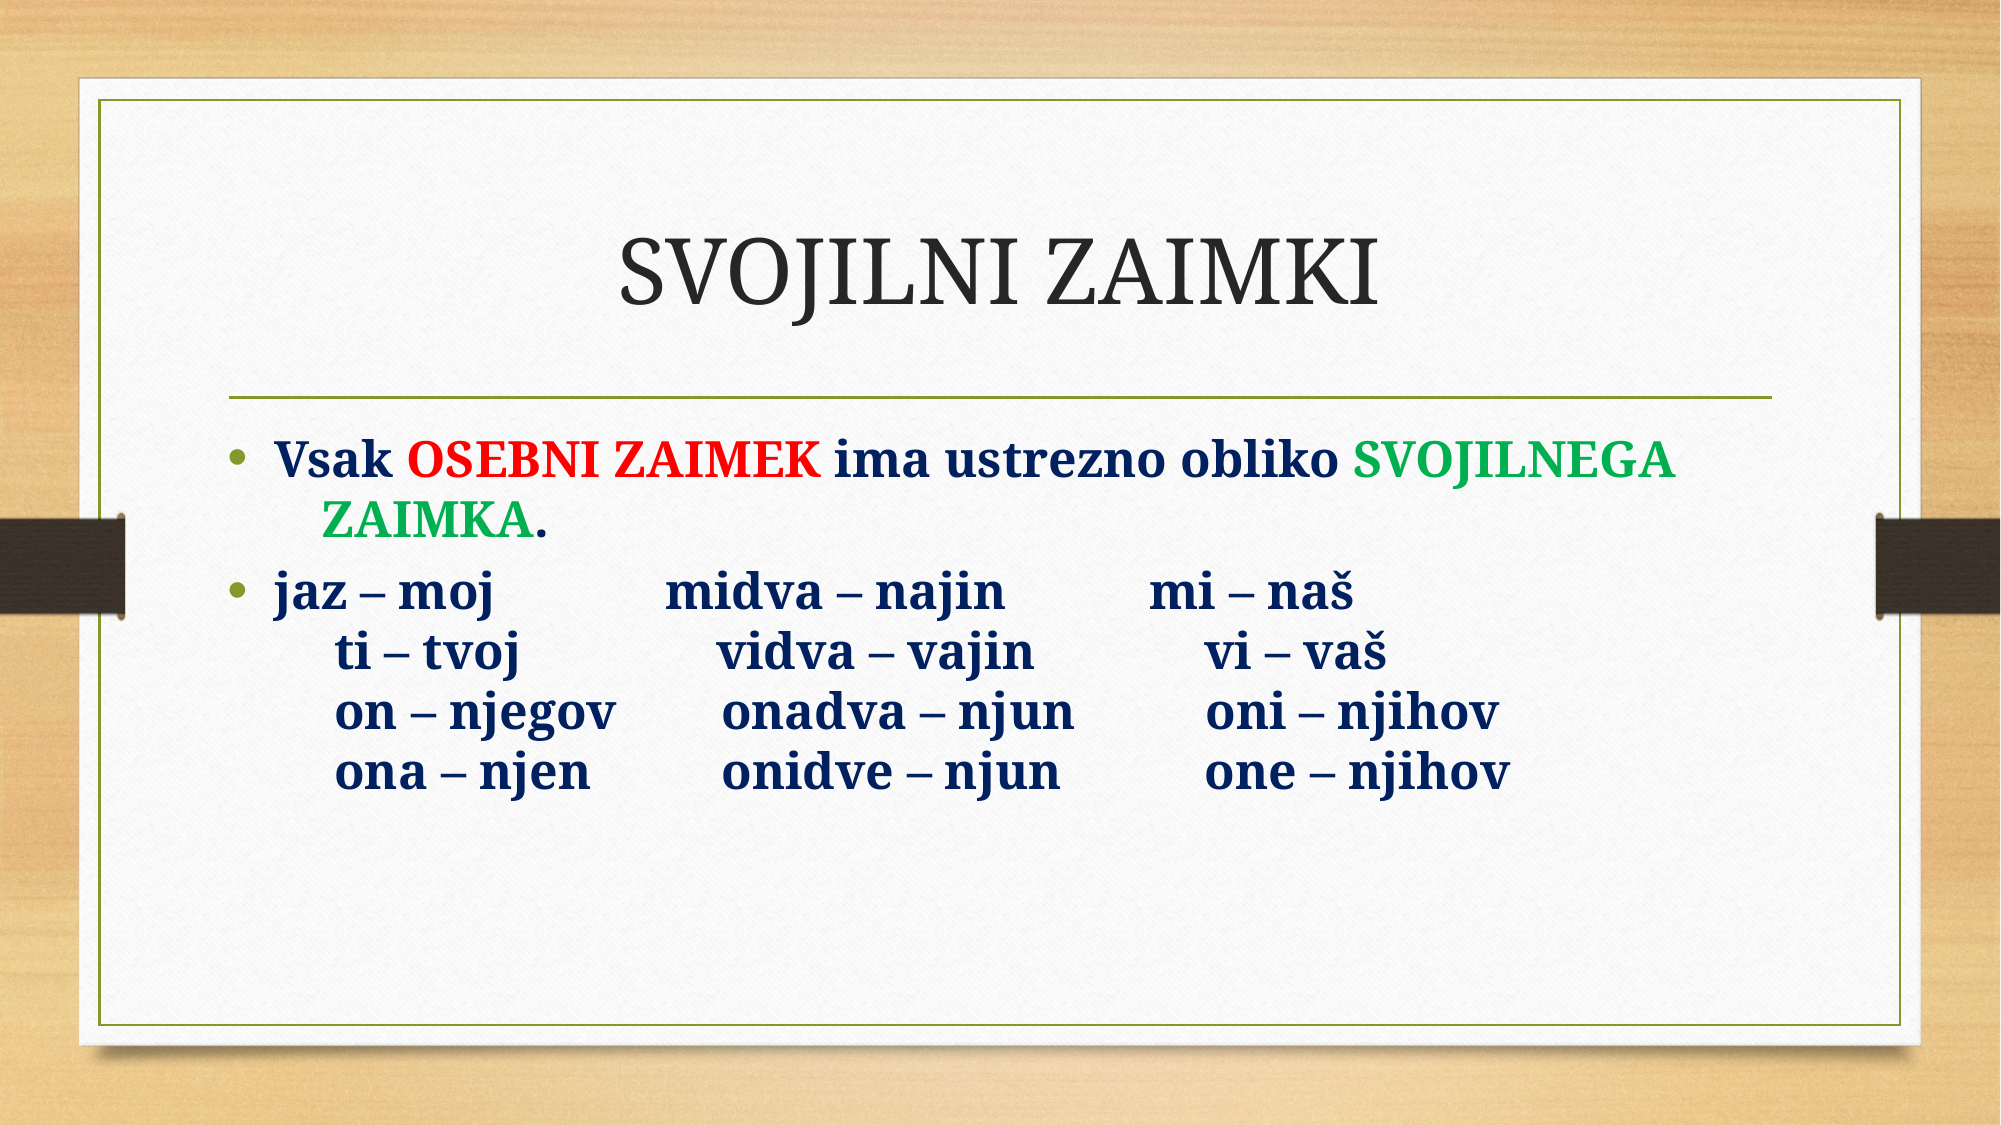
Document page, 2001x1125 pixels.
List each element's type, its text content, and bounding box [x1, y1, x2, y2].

title SVOJILNI ZAIMKI [212, 161, 1788, 376]
list Vsak OSEBNI ZAIMEK ima ustrezno obliko SVOJILNEGA ZAIMKA. jaz – moj midva – najin mi – naš ti – tvoj vidva – vajin vi – vaš on – njegov onadva – njun oni – njihov ona – njen onidve – njun one – njihov [212, 419, 1788, 964]
